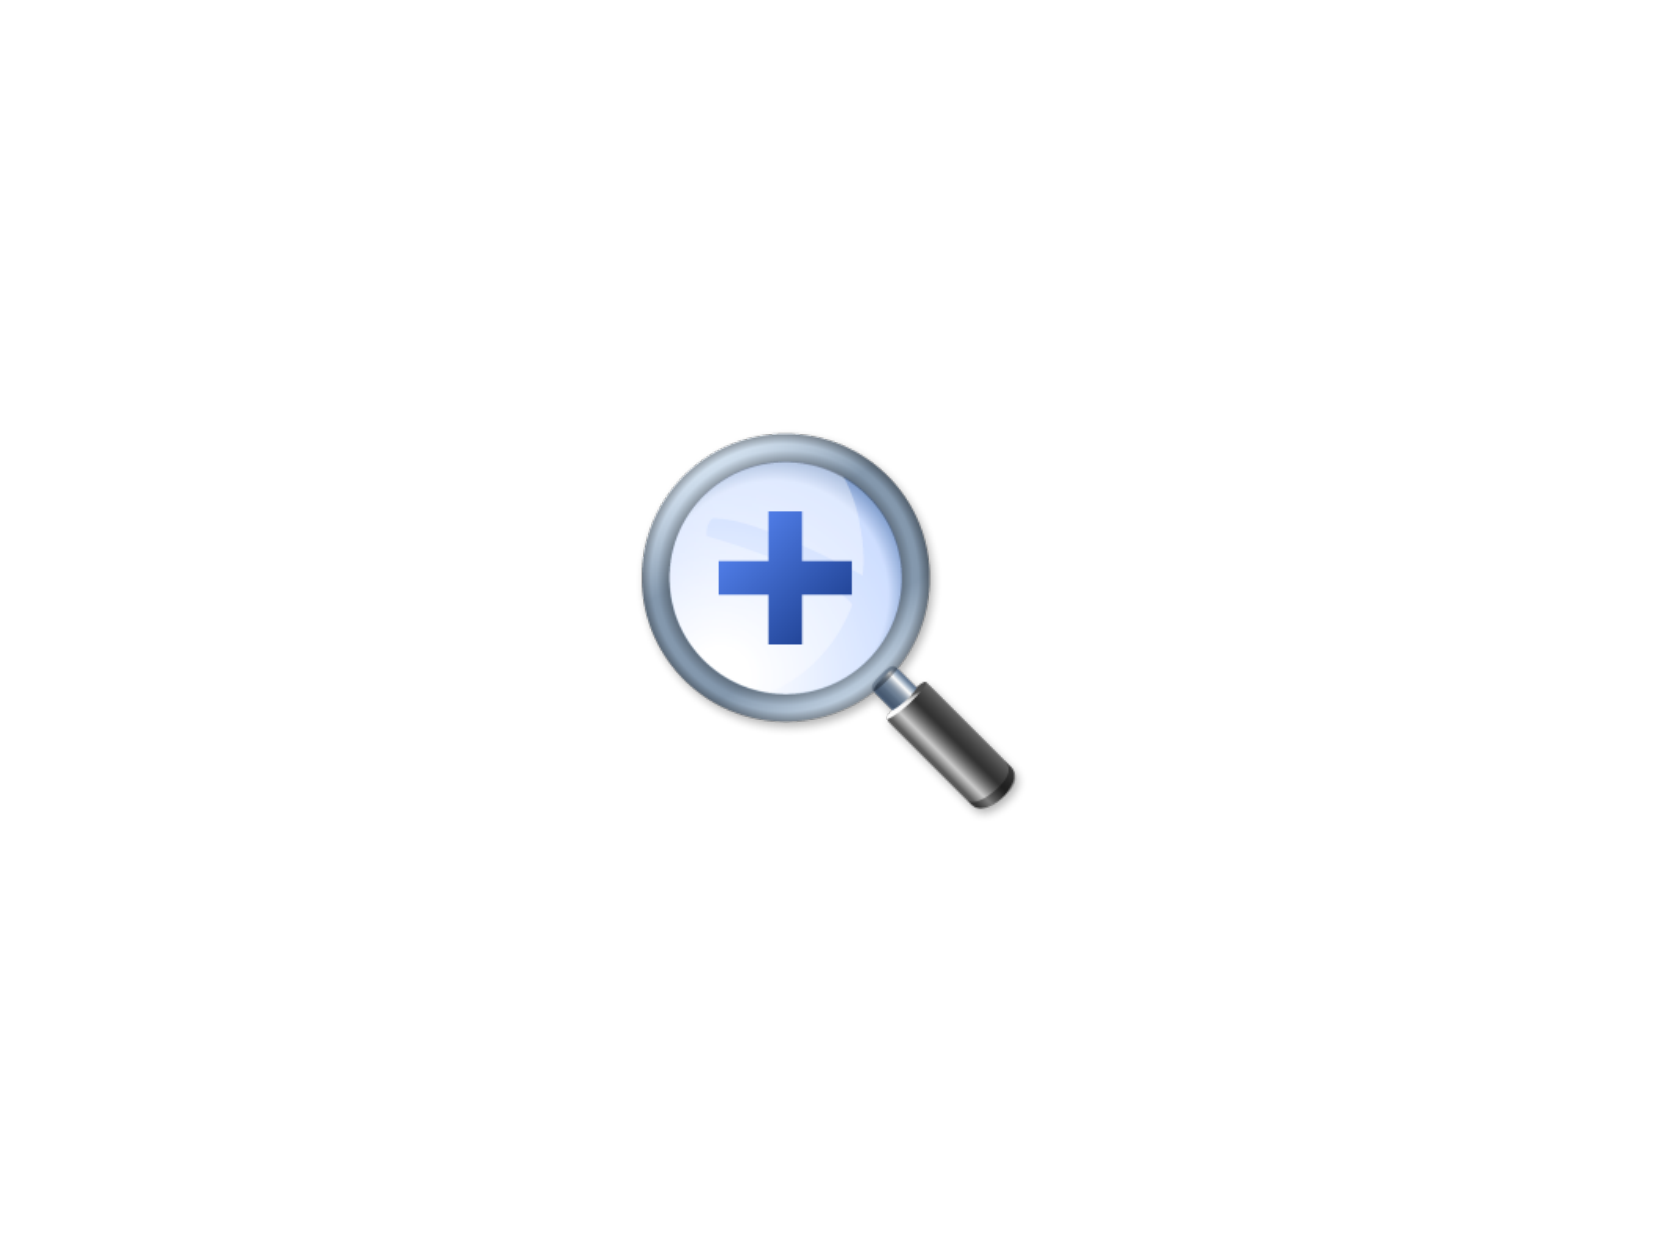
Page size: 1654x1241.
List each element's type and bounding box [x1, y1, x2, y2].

picture [636, 427, 1037, 828]
